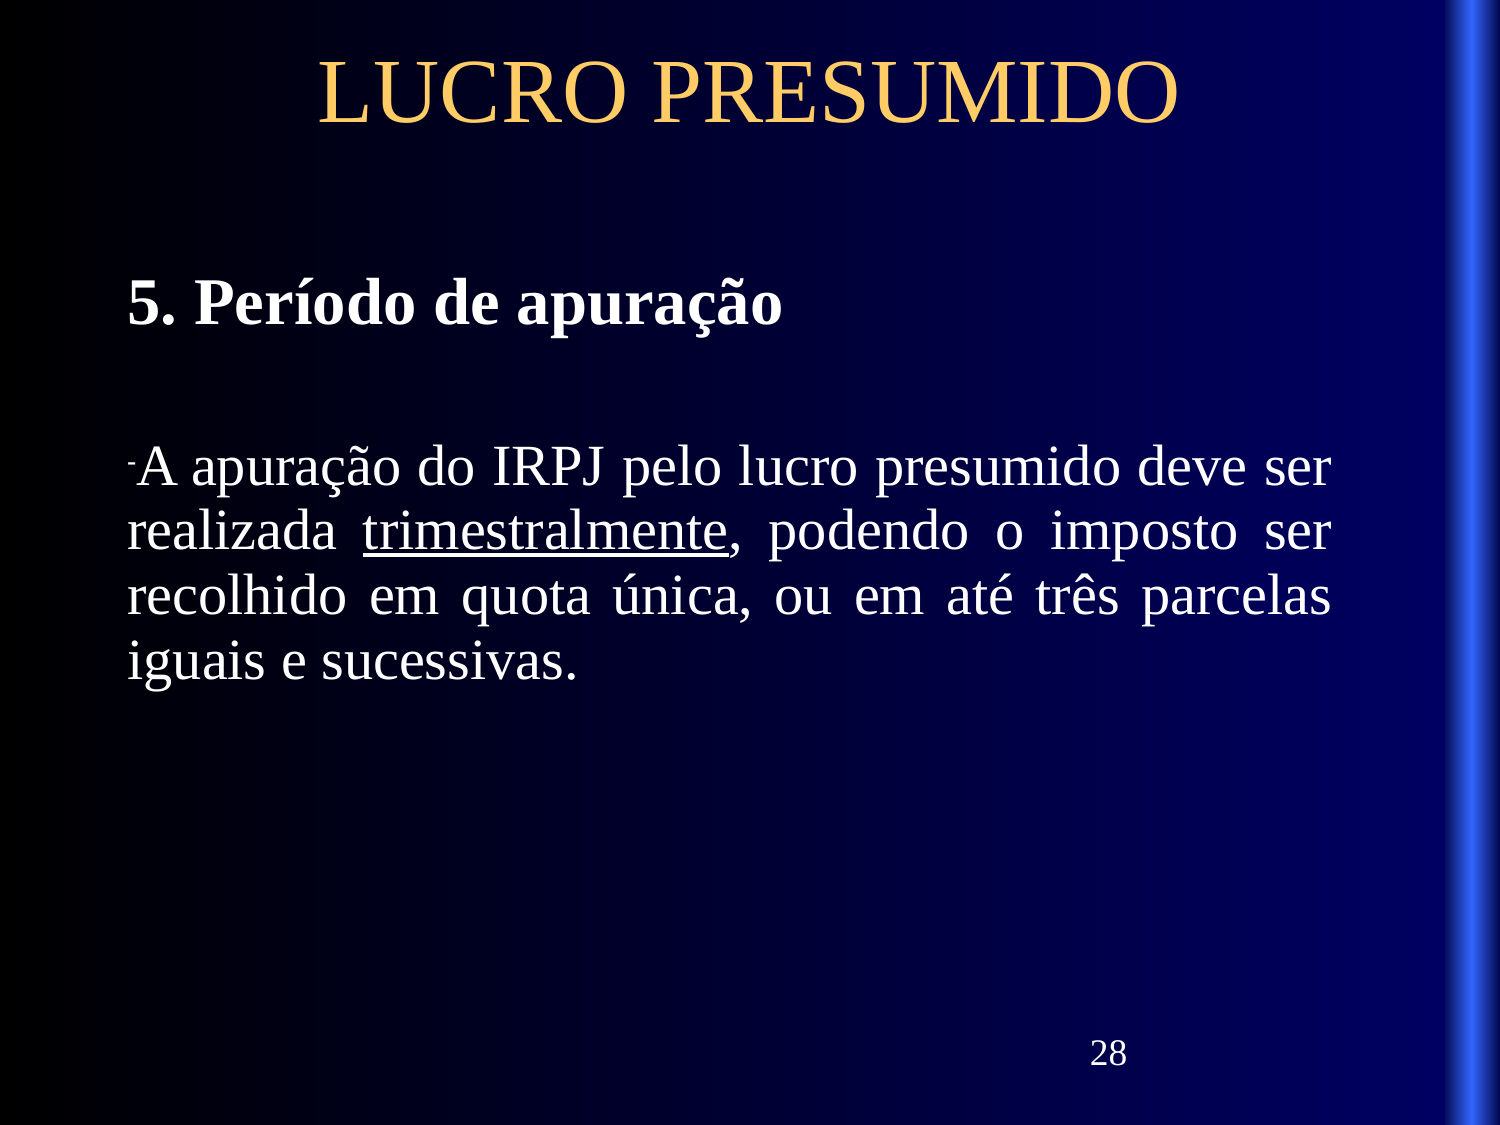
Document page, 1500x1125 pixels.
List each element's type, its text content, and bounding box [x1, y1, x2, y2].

text_box 5. Período de apuração A apuração do IRPJ pelo lucro presumido deve ser realizada trimestralmente, podendo o imposto ser recolhido em quota única, ou em até três parcelas iguais e sucessivas. [112, 257, 1388, 933]
title LUCRO PRESUMIDO [112, 23, 1388, 211]
